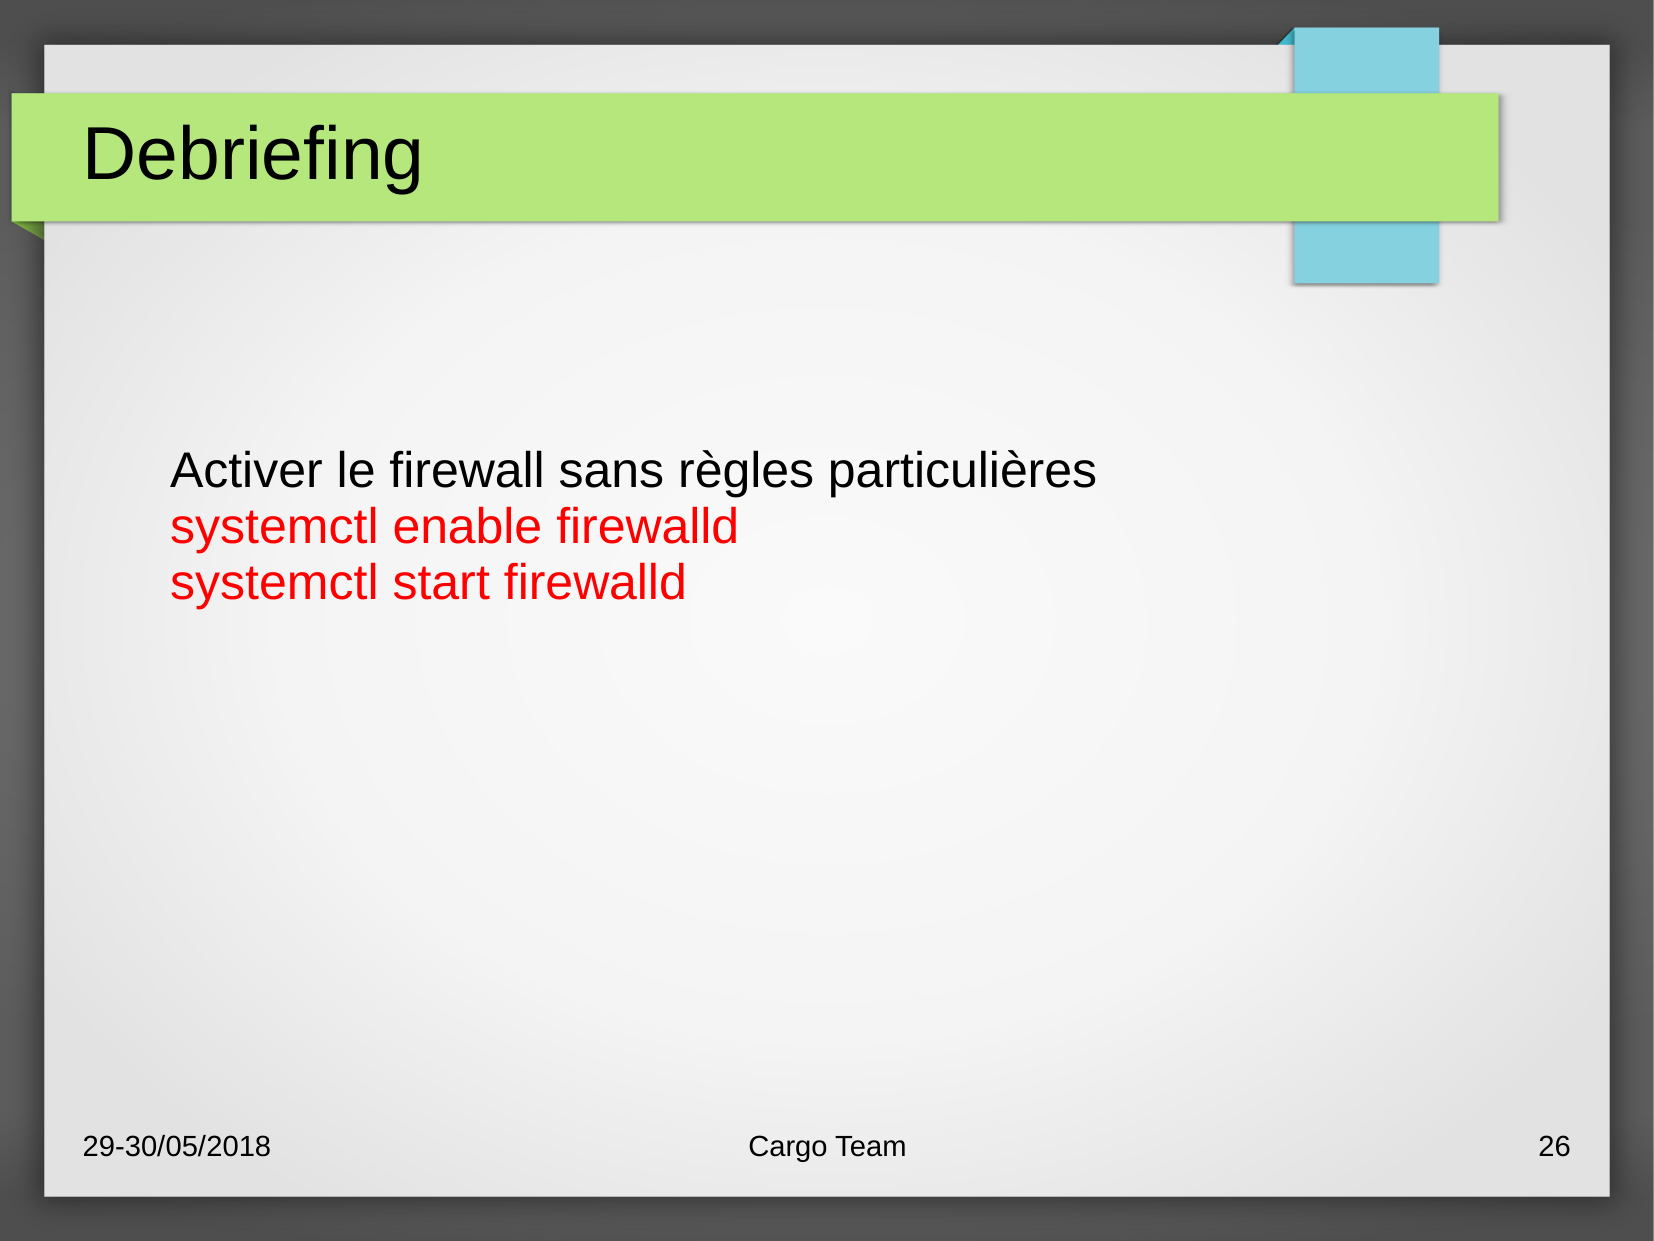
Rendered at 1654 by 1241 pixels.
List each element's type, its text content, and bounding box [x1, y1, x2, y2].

text_box Activer le firewall sans règles particulières systemctl enable firewalld systemctl start firewalld [120, 435, 1531, 638]
picture [0, 0, 1654, 1241]
title Debriefing [82, 94, 1264, 213]
